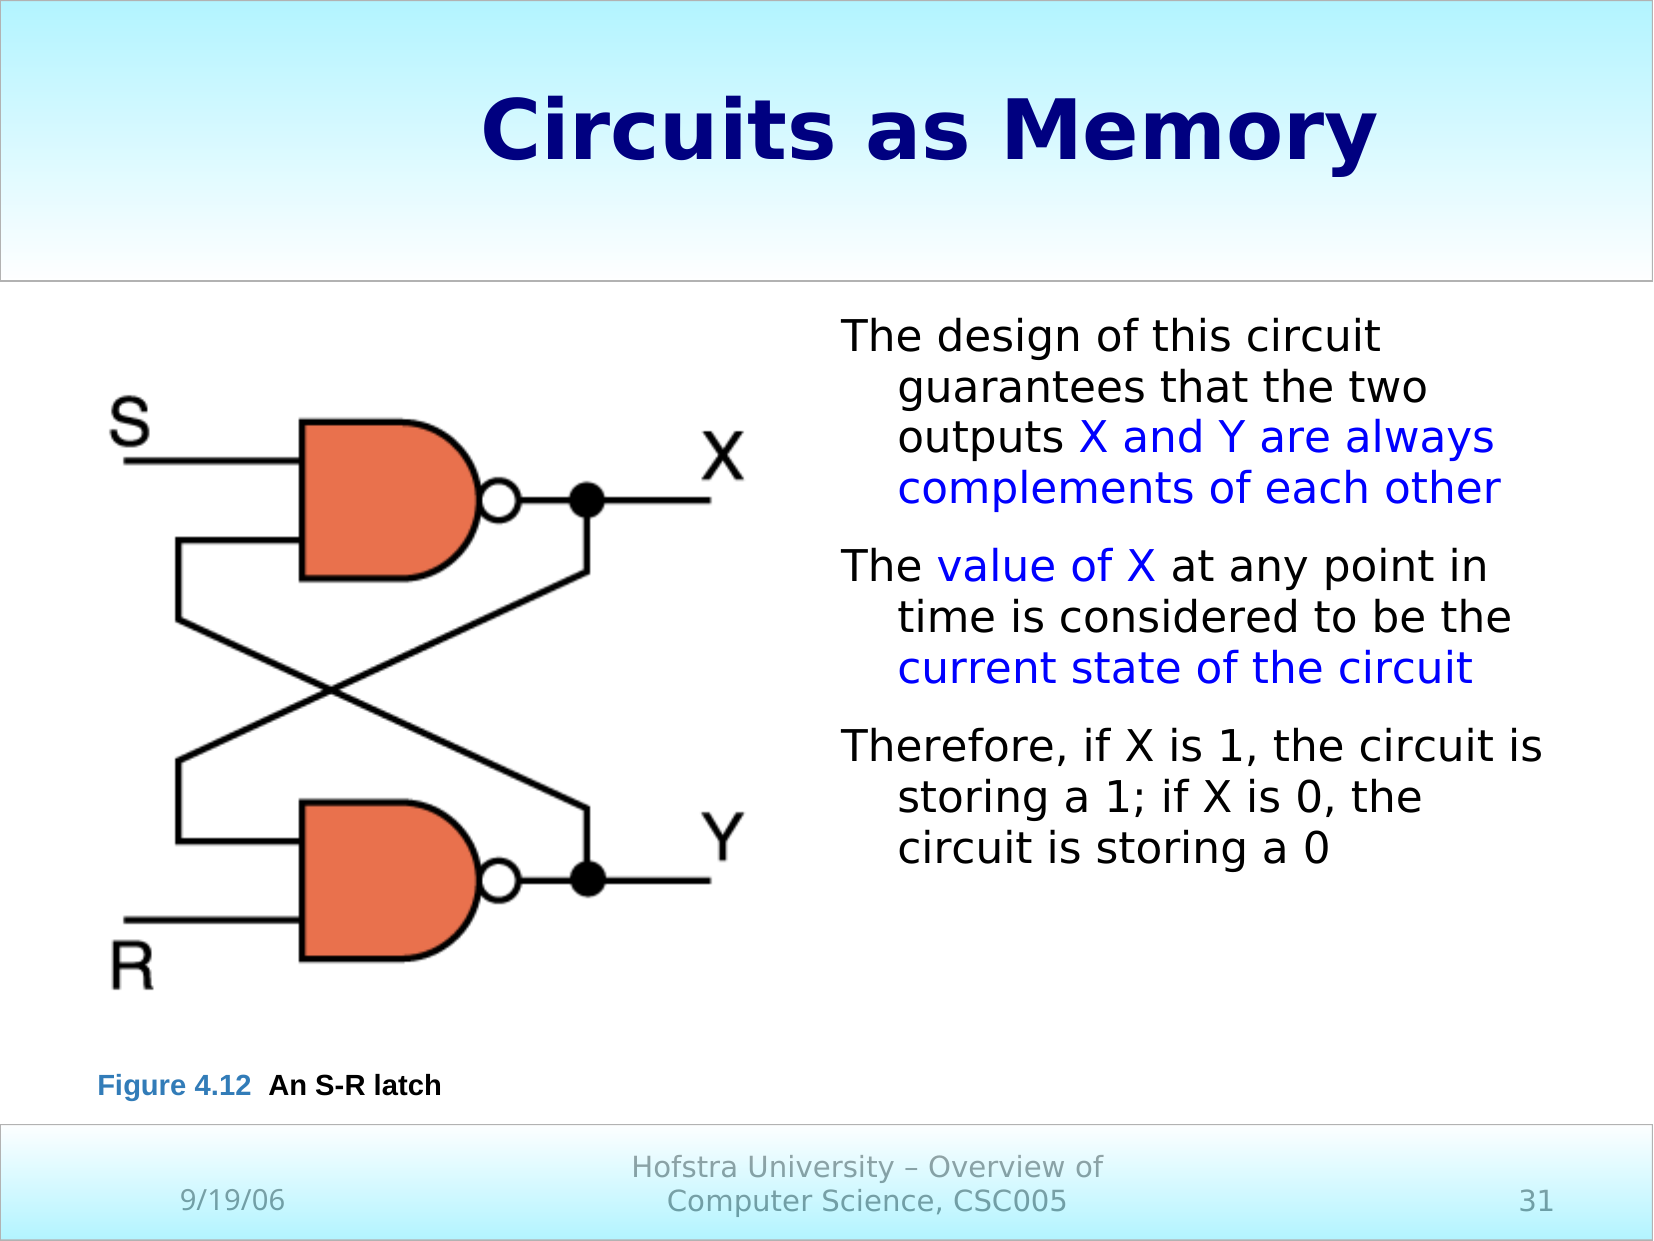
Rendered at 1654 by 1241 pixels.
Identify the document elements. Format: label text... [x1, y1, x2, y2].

title Circuits as Memory [247, 27, 1612, 235]
text_box Figure 4.12 An S-R latch [82, 1061, 882, 1110]
list The design of this circuit guarantees that the two outputs X and Y are always complements of each other The value of X at any point in time is considered to be the current state of the circuit Therefore, if X is 1, the circuit is storing a 1; if X is 0, the circuit is storing a 0 [826, 303, 1571, 1131]
picture [68, 344, 786, 1044]
